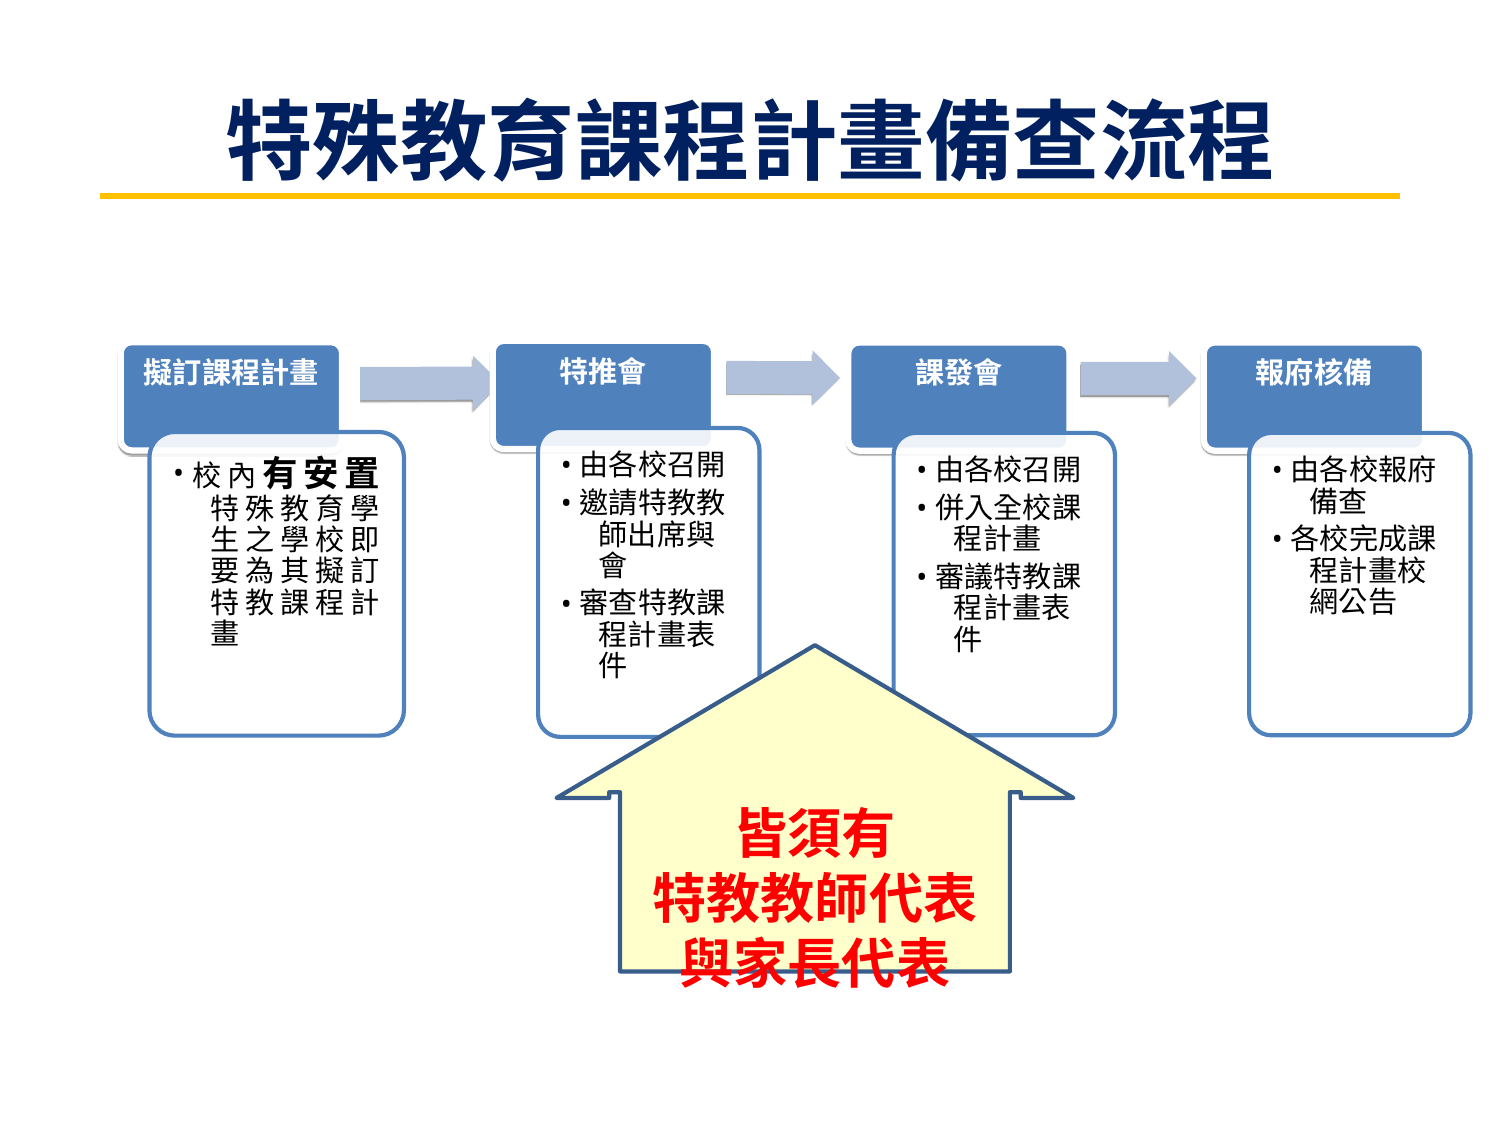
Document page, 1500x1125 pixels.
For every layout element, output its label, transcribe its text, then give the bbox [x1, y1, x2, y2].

text_box 校內有安置特殊教育學生之學校即要為其擬訂特教課程計畫 [149, 431, 404, 736]
text_box [1080, 350, 1197, 407]
text_box 報府核備 [1203, 342, 1426, 451]
text_box [726, 350, 841, 406]
text_box 由各校召開 邀請特教教師出席與會 審查特教課程計畫表件 [538, 427, 760, 737]
text_box [360, 355, 492, 411]
text_box 擬訂課程計畫 [120, 342, 343, 451]
text_box 由各校報府備查 各校完成課程計畫校網公告 [1249, 432, 1471, 736]
text_box 特推會 [492, 340, 715, 450]
text_box 由各校召開 併入全校課程計畫 審議特教課程計畫表件 [893, 432, 1115, 736]
text_box 課發會 [848, 342, 1070, 451]
title 特殊教育課程計畫備查流程 [75, 45, 1426, 233]
text_box 皆須有 特教教師代表 與家長代表 [556, 645, 1074, 972]
